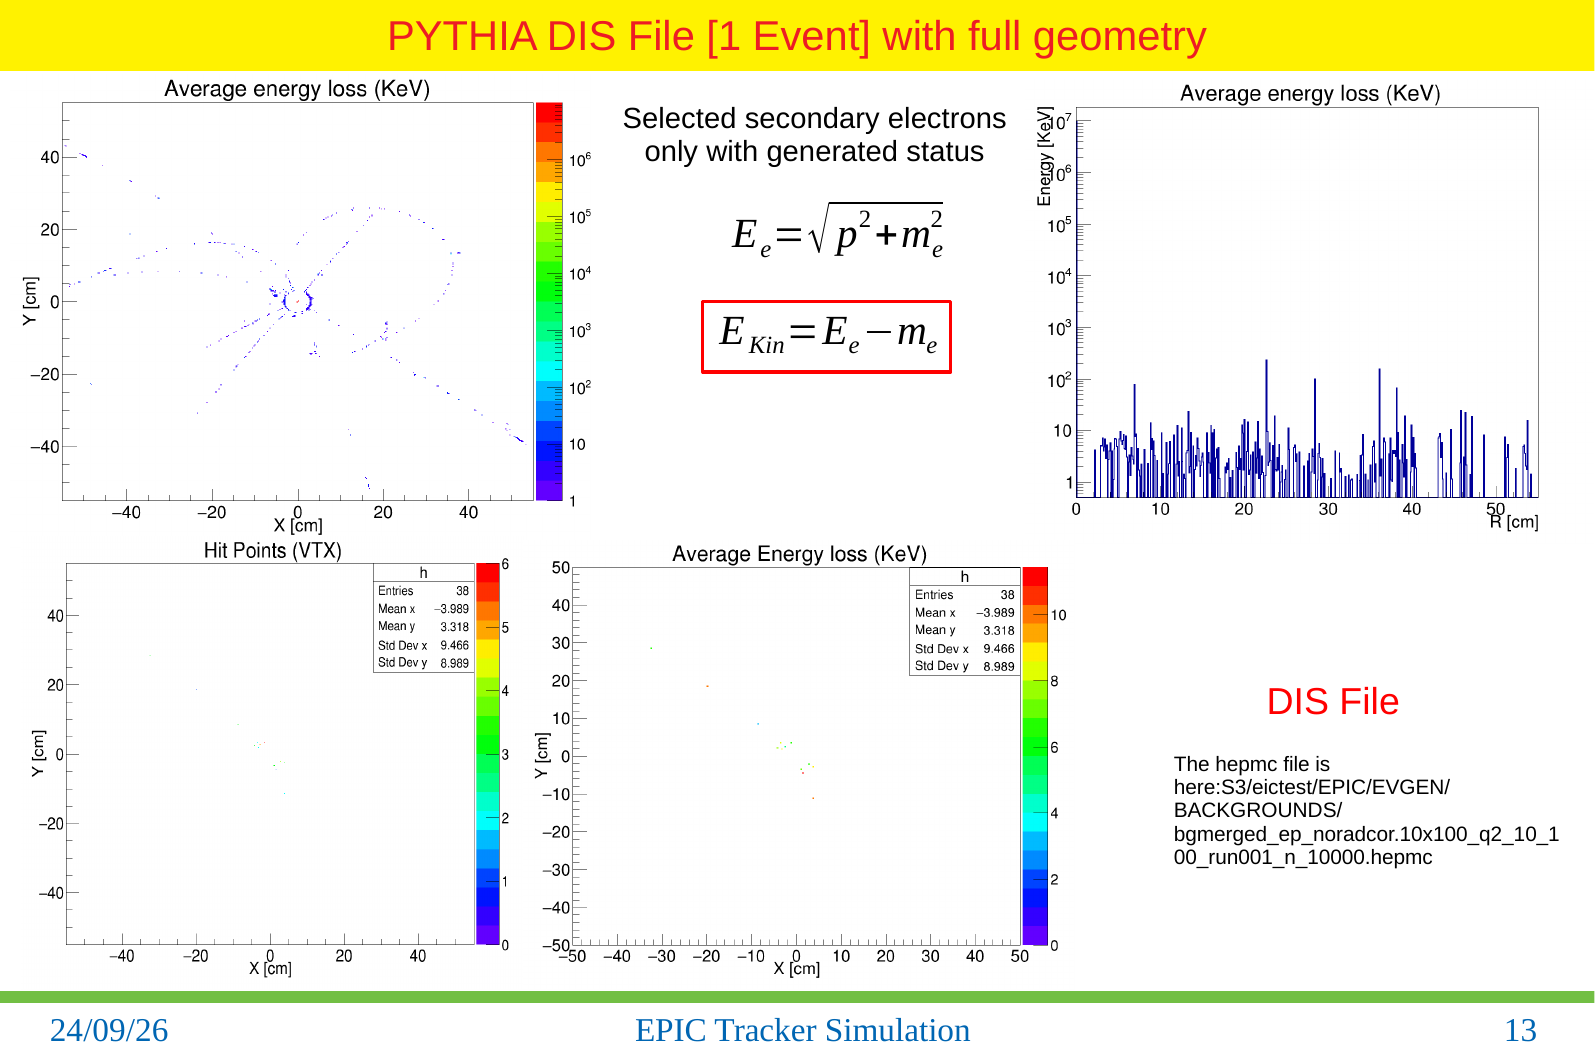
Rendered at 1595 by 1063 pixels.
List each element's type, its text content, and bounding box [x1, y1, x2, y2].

text_box The hepmc file is here:S3/eictest/EPIC/EVGEN/BACKGROUNDS/bgmerged_ep_noradcor.10x100_q2_10_100_run001_n_10000.hepmc [1159, 744, 1585, 886]
text_box Selected secondary electrons only with generated status [590, 94, 1040, 175]
chart [724, 200, 950, 263]
chart [711, 307, 945, 359]
title PYTHIA DIS File [1 Event] with full geometry [0, 0, 1595, 71]
picture [10, 74, 1595, 990]
text_box DIS File [1251, 673, 1415, 731]
